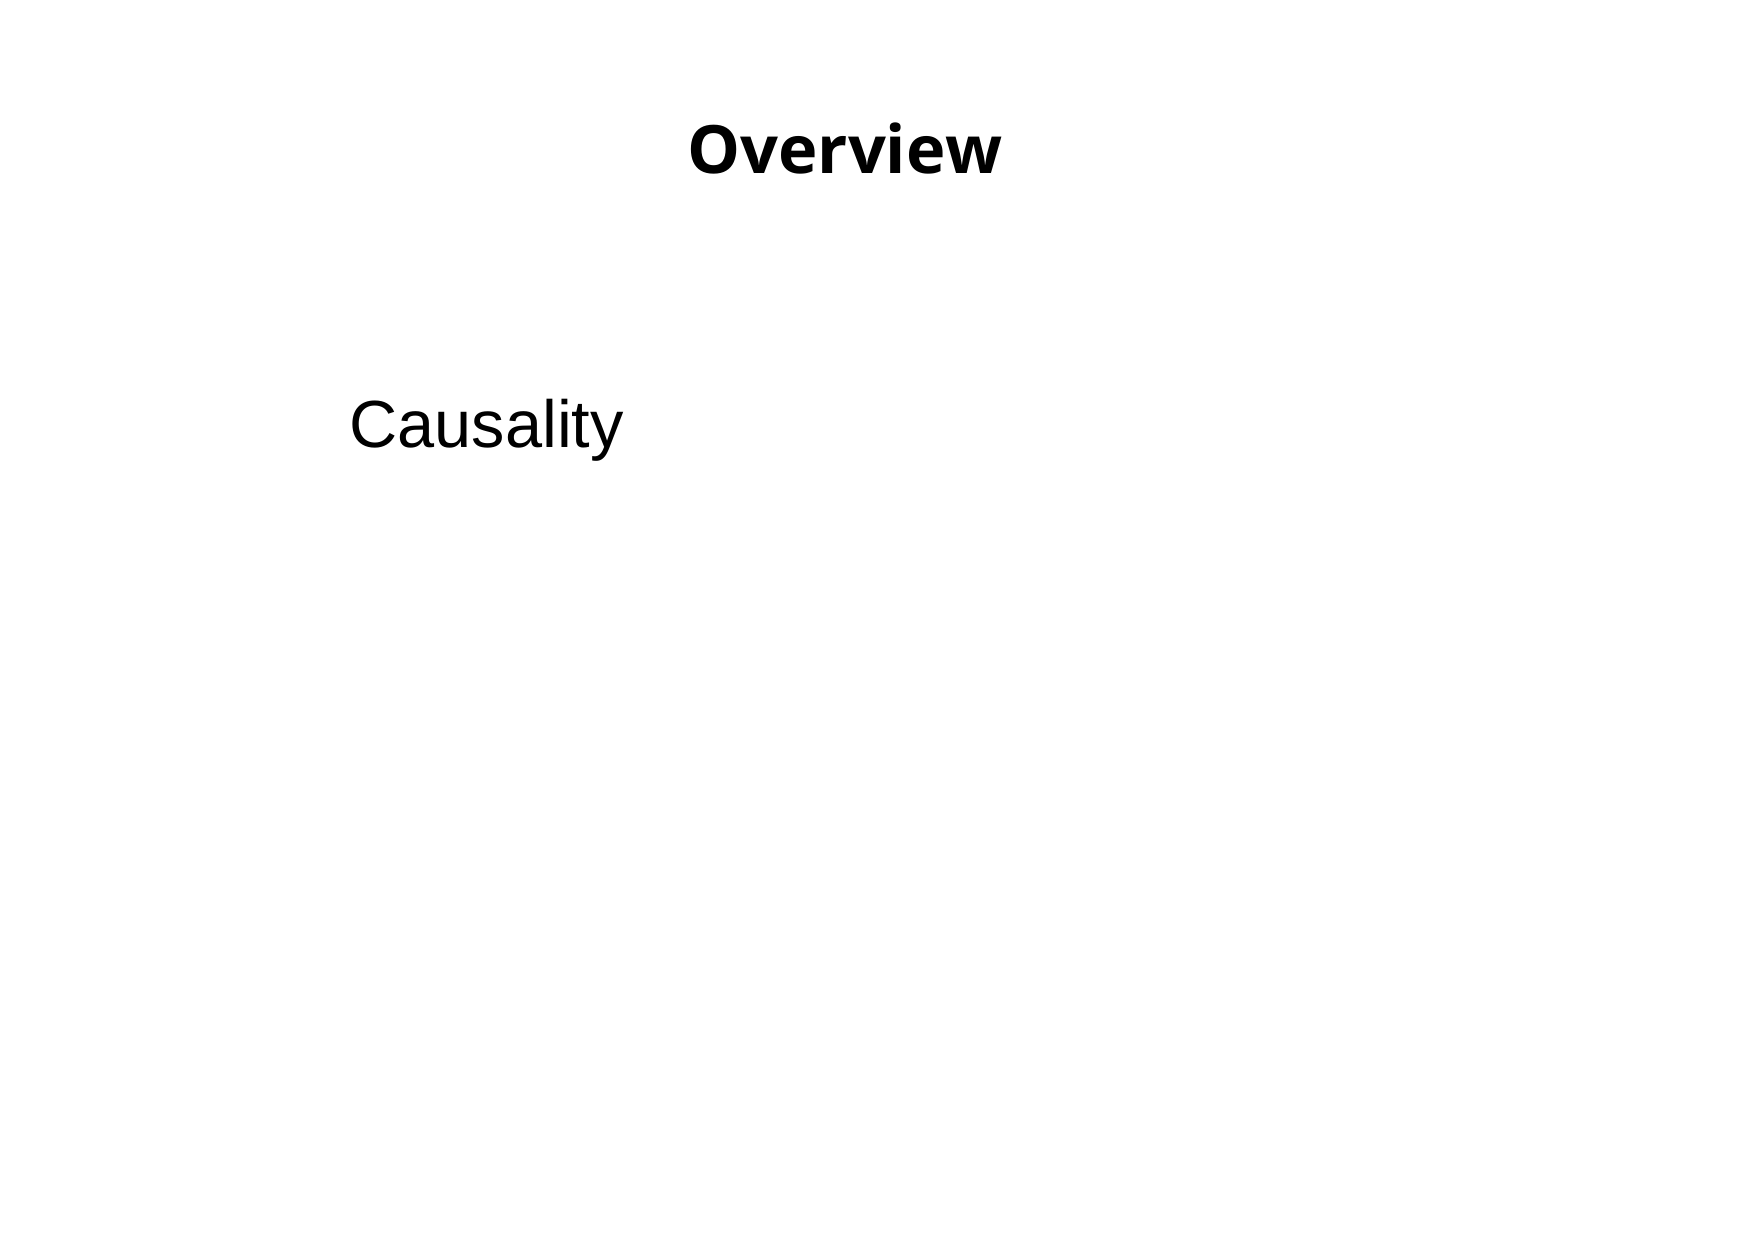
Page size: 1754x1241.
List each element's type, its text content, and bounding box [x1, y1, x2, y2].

text_box Overview [672, 95, 1286, 185]
text_box Causality [334, 380, 707, 563]
